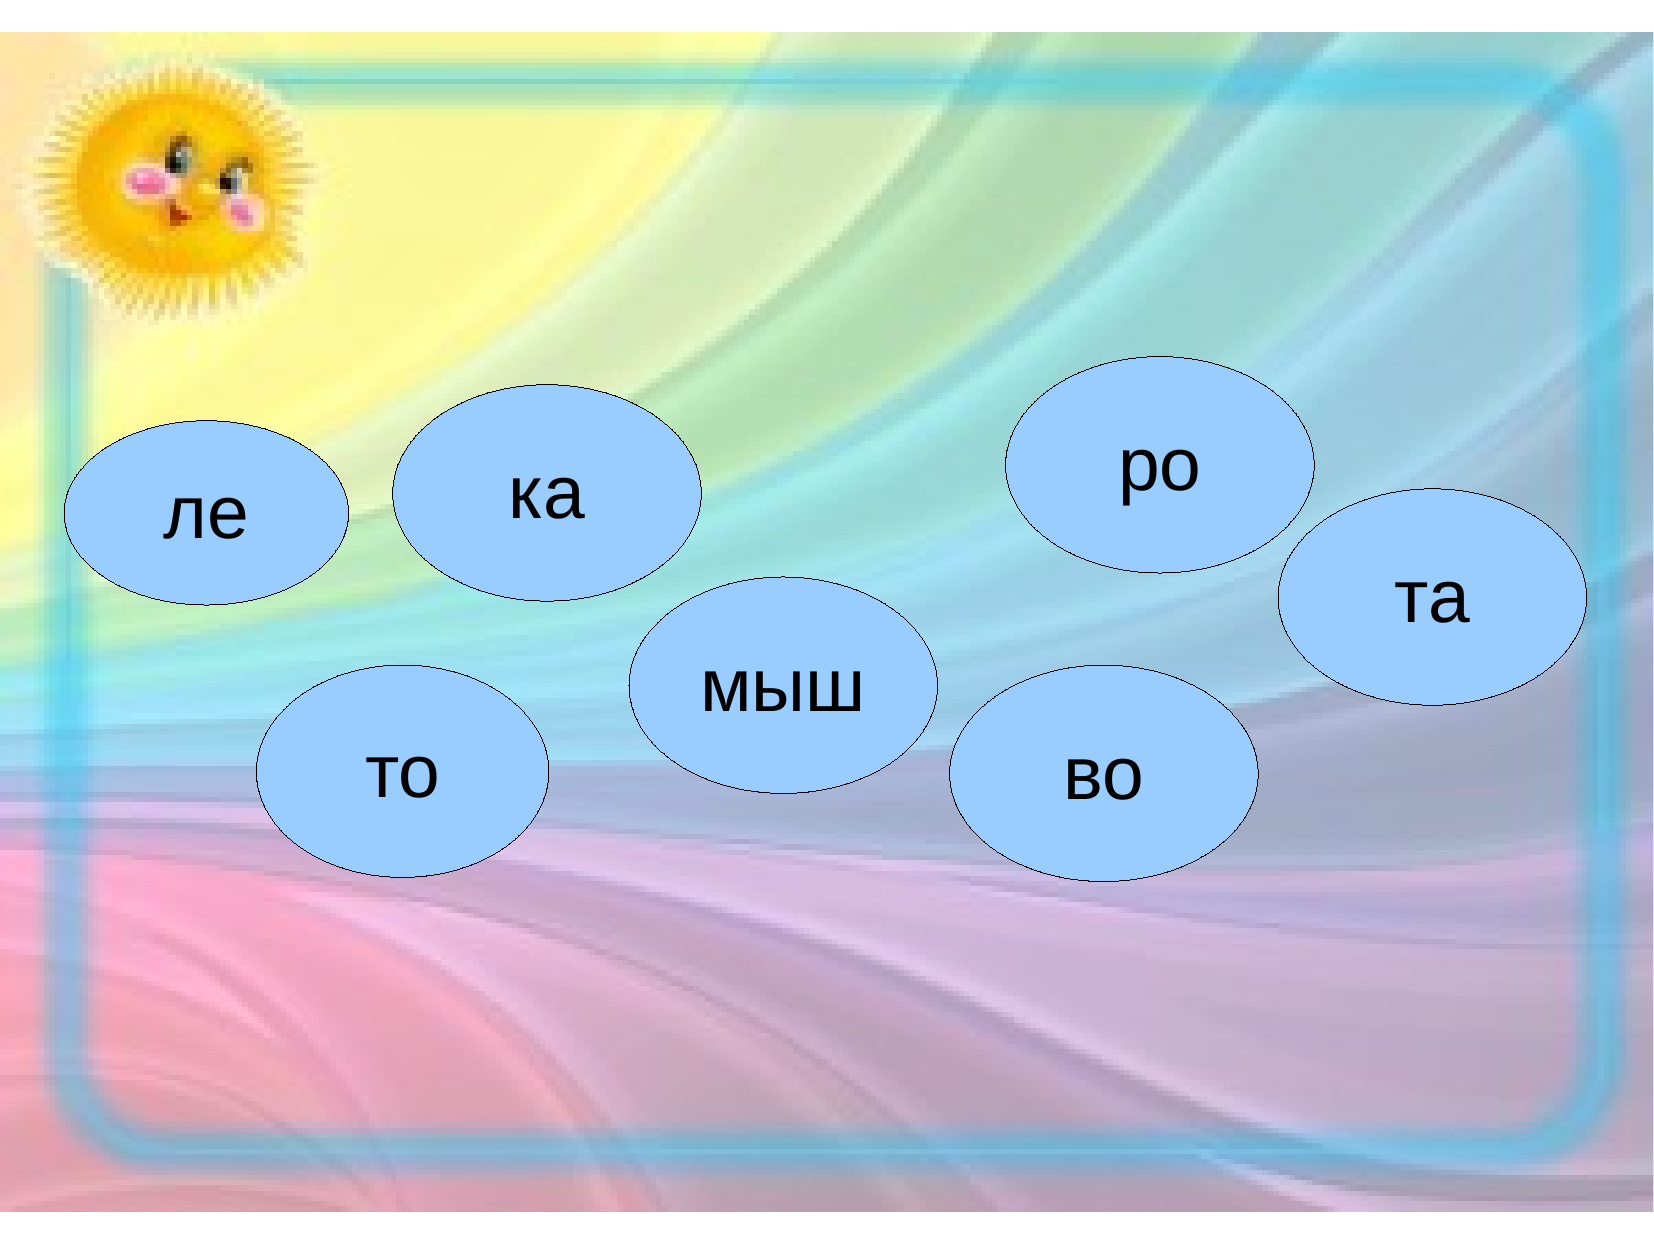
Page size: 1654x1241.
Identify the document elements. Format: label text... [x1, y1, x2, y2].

text_box ка [392, 384, 702, 602]
text_box то [256, 665, 549, 878]
picture [0, 32, 1654, 1212]
text_box ро [1005, 356, 1315, 574]
text_box ле [64, 420, 349, 606]
text_box во [949, 665, 1259, 882]
title [82, 49, 1571, 257]
text_box та [1278, 488, 1587, 706]
text_box мыш [628, 576, 938, 794]
